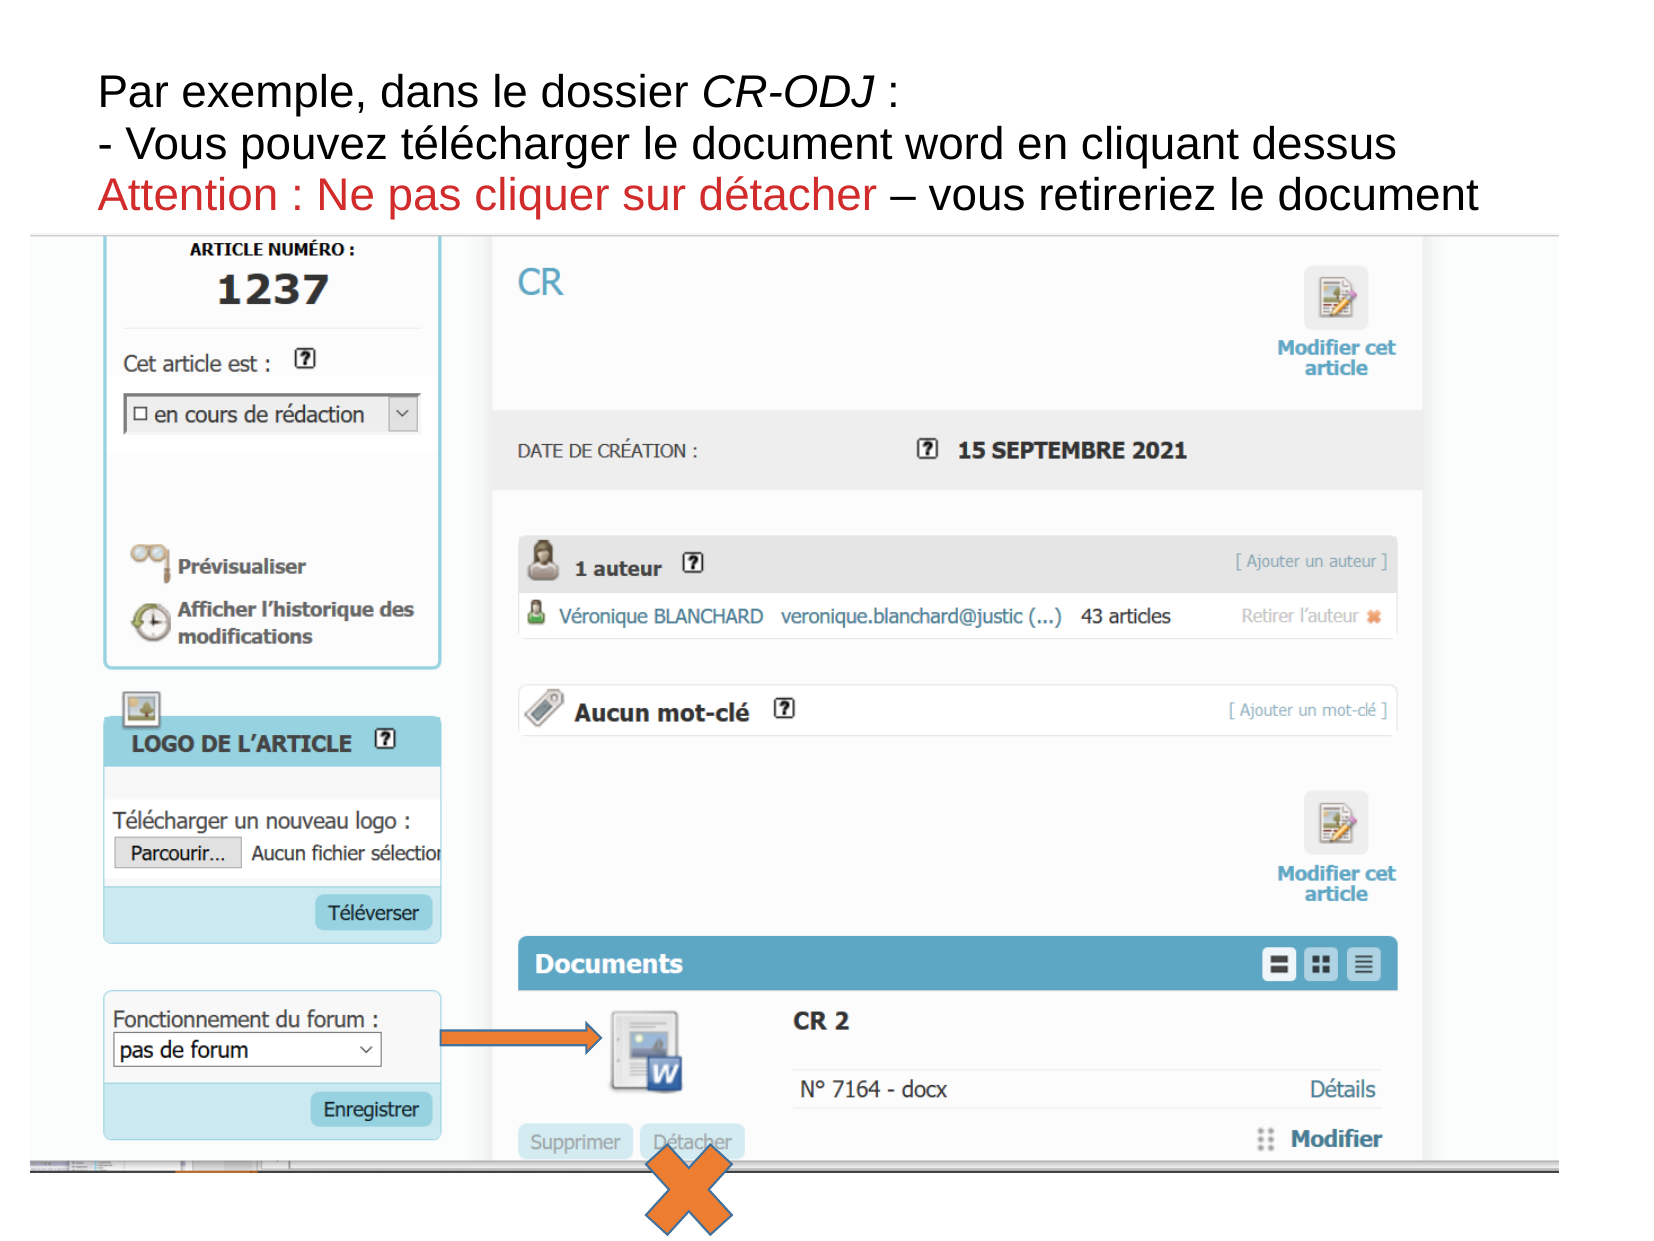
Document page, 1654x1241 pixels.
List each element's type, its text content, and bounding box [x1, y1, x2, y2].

picture [30, 233, 1559, 1173]
text_box [645, 1144, 732, 1235]
text_box [440, 1023, 602, 1053]
text_box Par exemple, dans le dossier CR-ODJ : - Vous pouvez télécharger le document word en cliquant dessus Attention : Ne pas cliquer sur détacher – vous retireriez le document [82, 59, 1507, 233]
